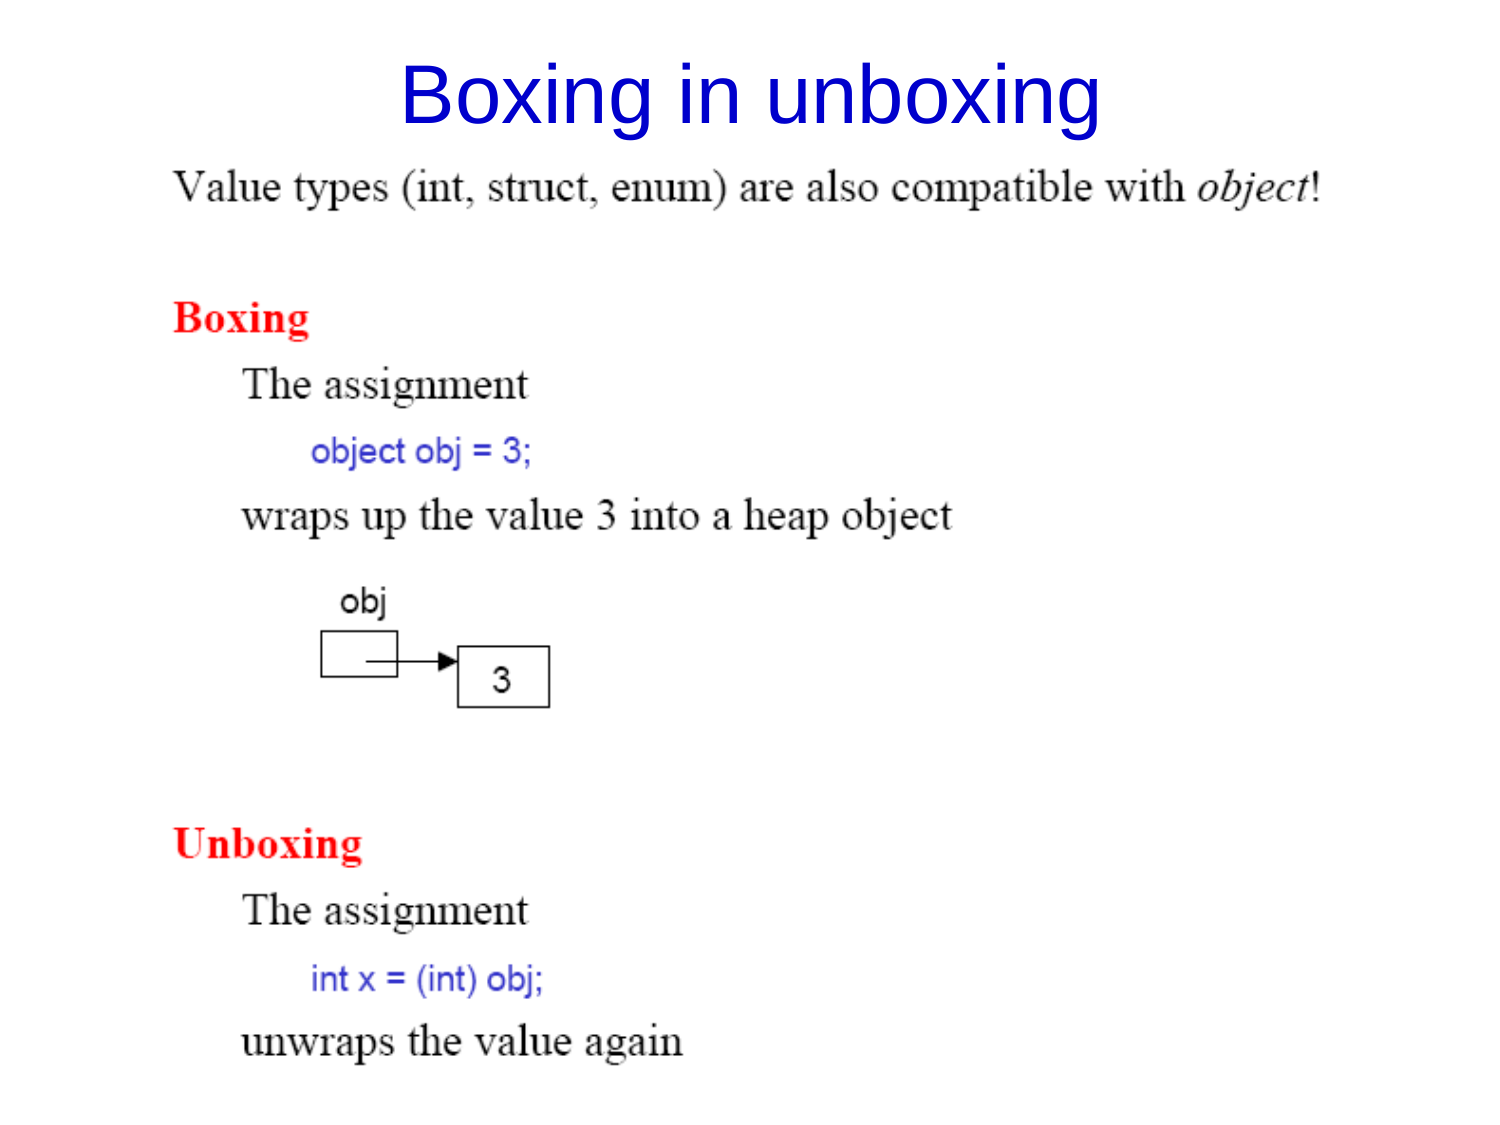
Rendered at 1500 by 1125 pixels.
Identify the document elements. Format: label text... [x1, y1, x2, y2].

text_box [112, 158, 1365, 1092]
title Boxing in unboxing [76, 30, 1427, 149]
